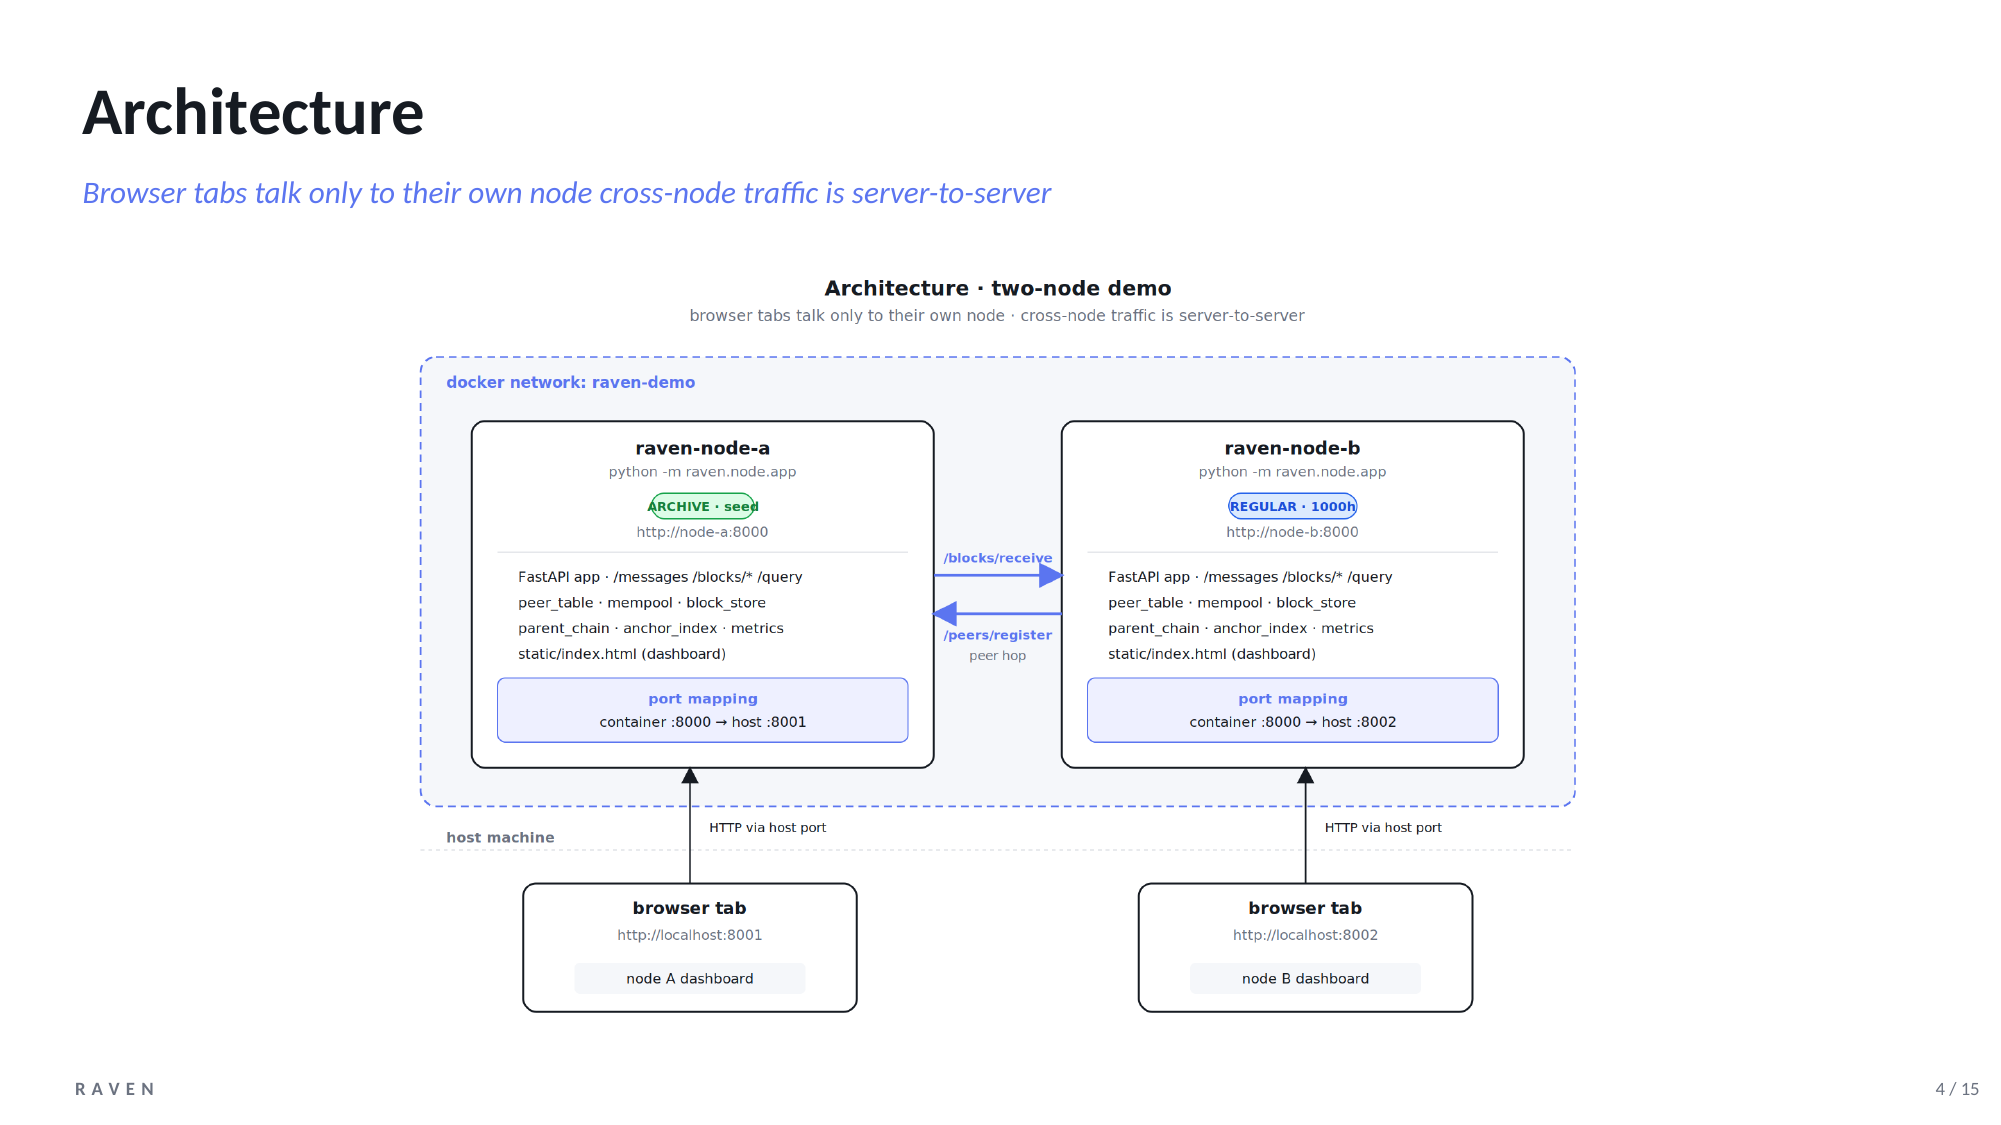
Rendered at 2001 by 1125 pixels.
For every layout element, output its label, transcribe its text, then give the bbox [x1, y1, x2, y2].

text_box RAVEN [74, 1064, 375, 1110]
picture [369, 254, 1626, 1050]
text_box 4 / 15 [1844, 1064, 1980, 1110]
text_box Browser tabs talk only to their own node cross-node traffic is server-to-server [82, 172, 1913, 240]
text_box Architecture [82, 67, 1913, 172]
